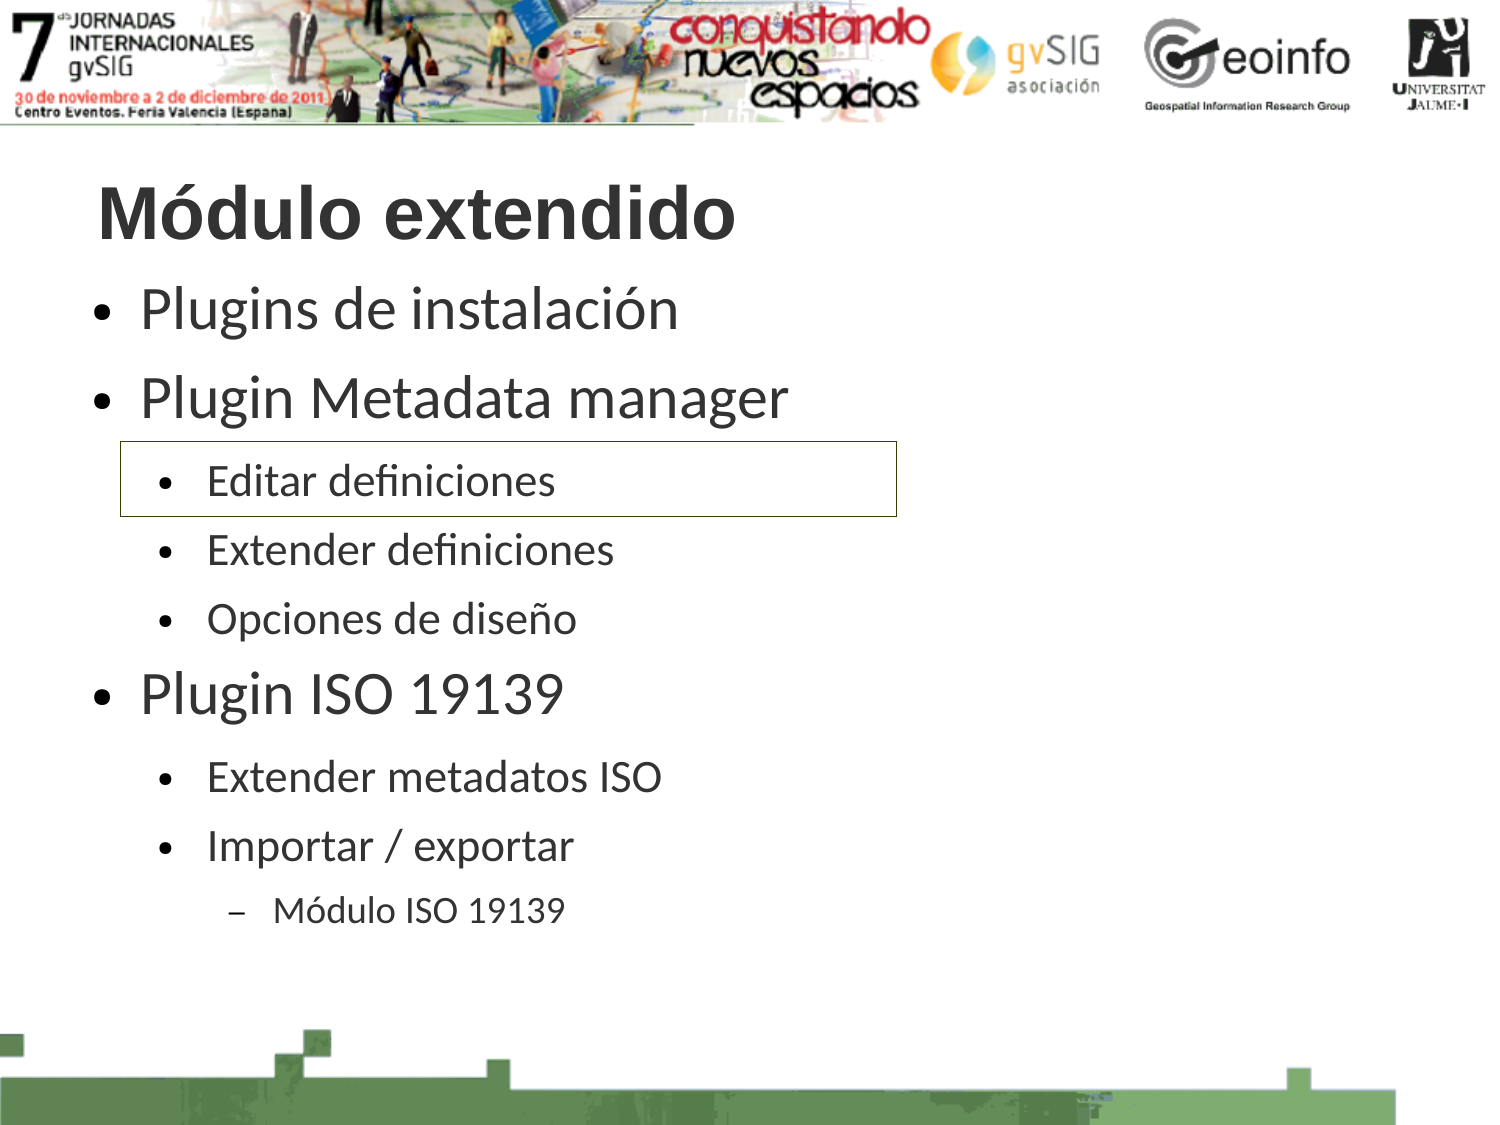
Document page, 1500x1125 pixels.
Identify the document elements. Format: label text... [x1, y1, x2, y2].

picture [0, 0, 1500, 1125]
title Módulo extendido [97, 155, 1401, 273]
list Plugins de instalación Plugin Metadata manager Editar definiciones Extender definiciones Opciones de diseño Plugin ISO 19139 Extender metadatos ISO Importar / exportar Módulo ISO 19139 [75, 282, 1351, 938]
